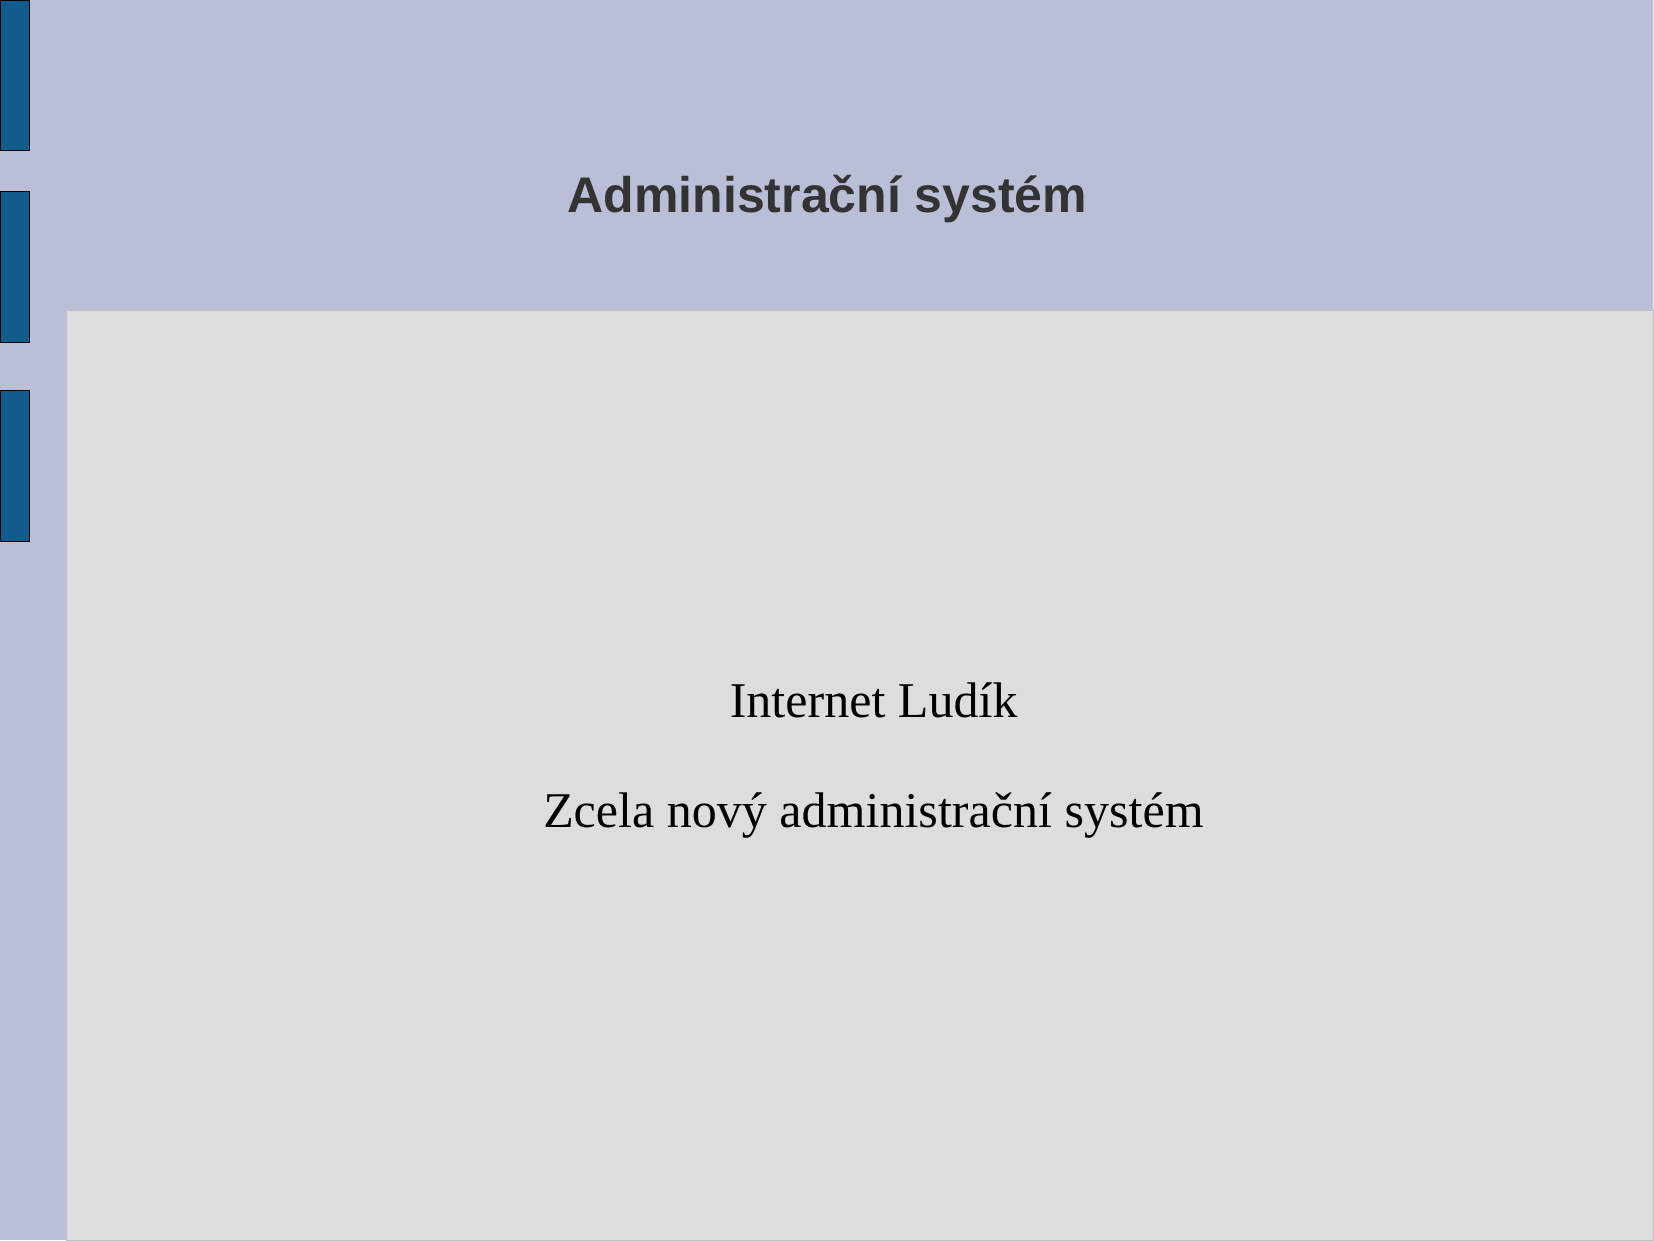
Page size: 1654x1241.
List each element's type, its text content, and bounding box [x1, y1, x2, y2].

title Administrační systém [121, 91, 1534, 299]
subtitle Internet Ludík Zcela nový administrační systém [178, 364, 1570, 1147]
